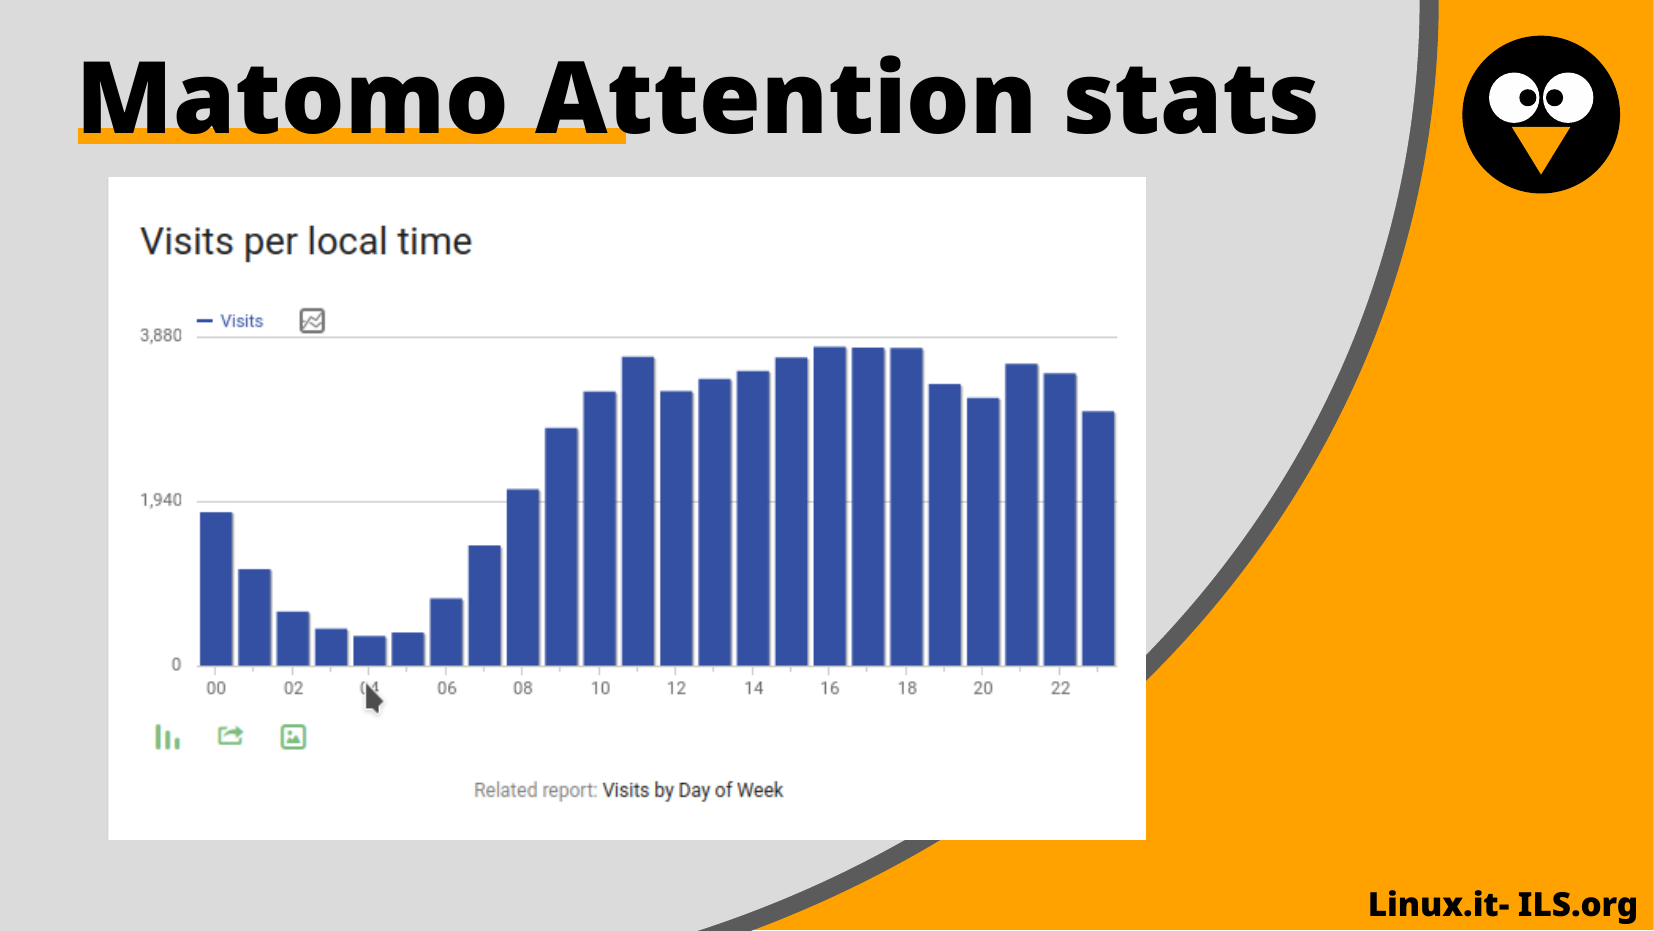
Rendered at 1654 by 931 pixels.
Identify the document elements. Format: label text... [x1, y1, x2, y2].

title Matomo Attention stats [76, 0, 1347, 209]
picture [107, 177, 1146, 840]
text_box Linux.it- ILS.org [1346, 874, 1654, 927]
